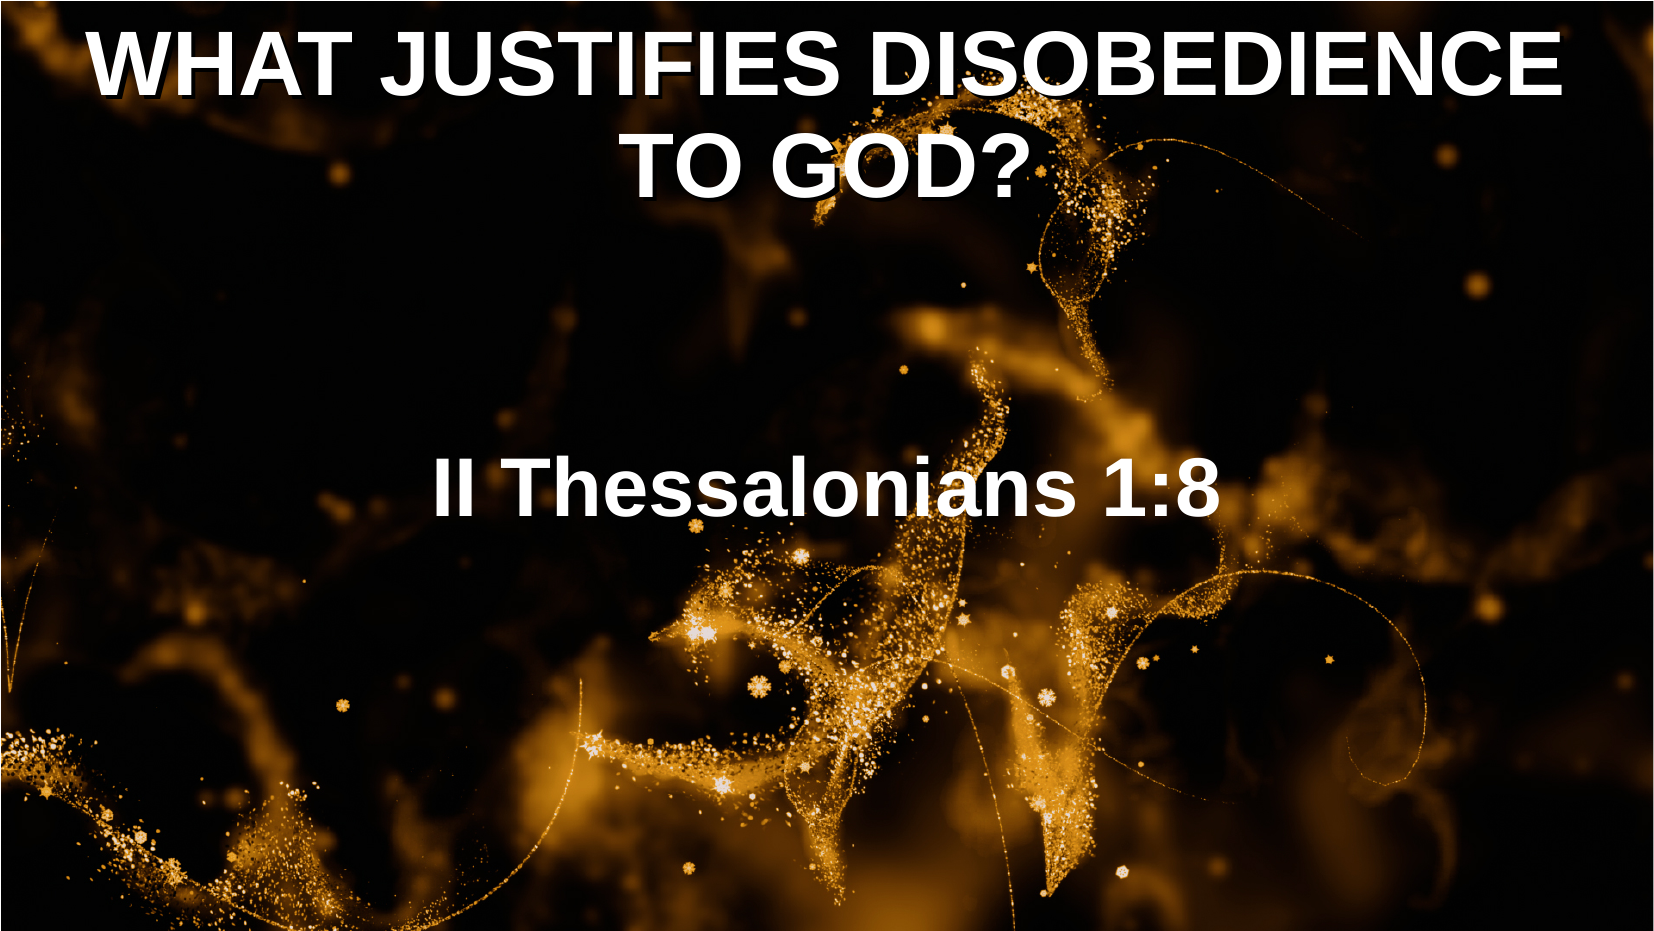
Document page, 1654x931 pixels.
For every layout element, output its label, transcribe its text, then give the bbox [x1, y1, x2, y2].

title WHAT JUSTIFIES DISOBEDIENCE TO GOD? [82, 12, 1571, 217]
subtitle II Thessalonians 1:8 [82, 217, 1571, 758]
picture [1, 1, 1654, 931]
